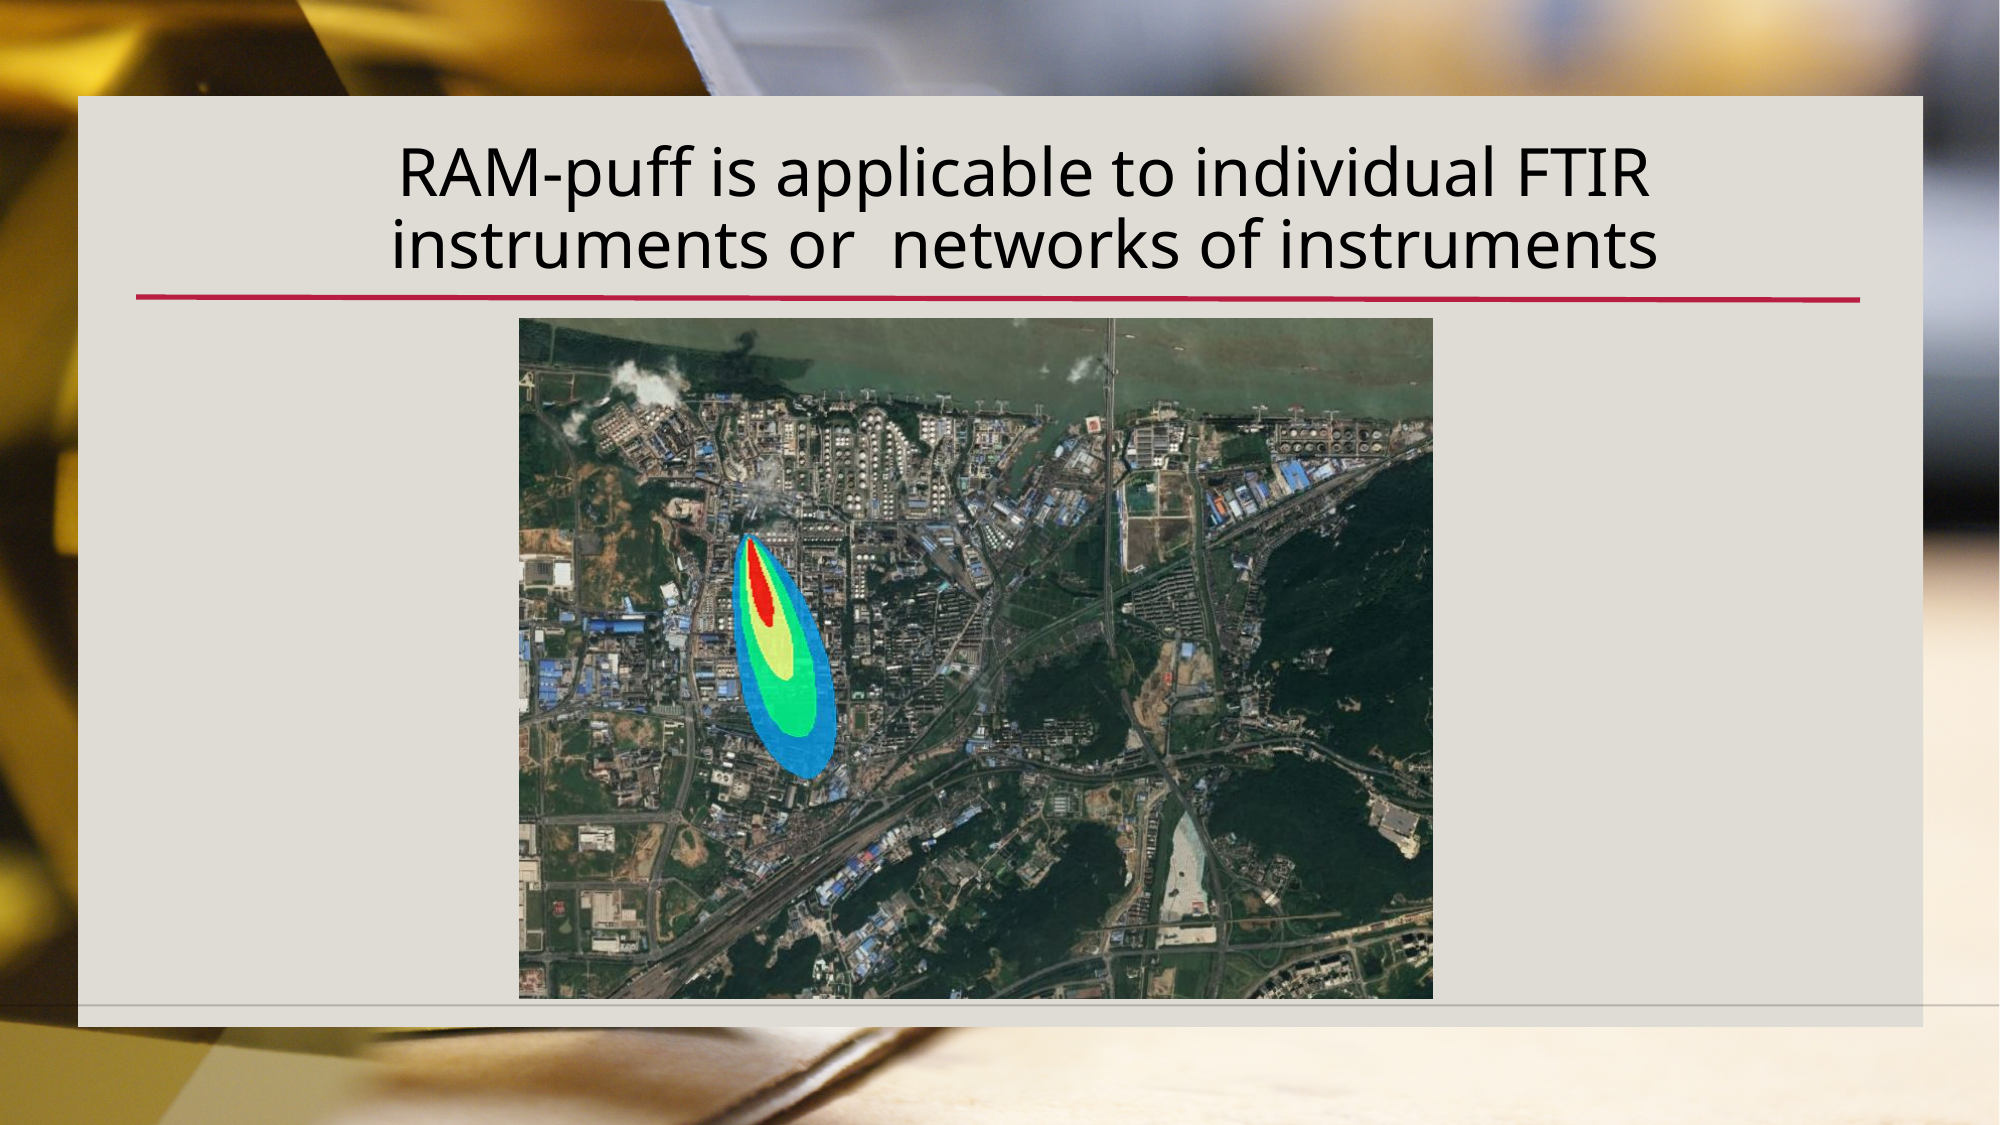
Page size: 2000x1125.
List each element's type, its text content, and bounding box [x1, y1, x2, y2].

picture [0, 0, 2000, 1125]
title RAM-puff is applicable to individual FTIR instruments or networks of instruments [237, 131, 1813, 305]
